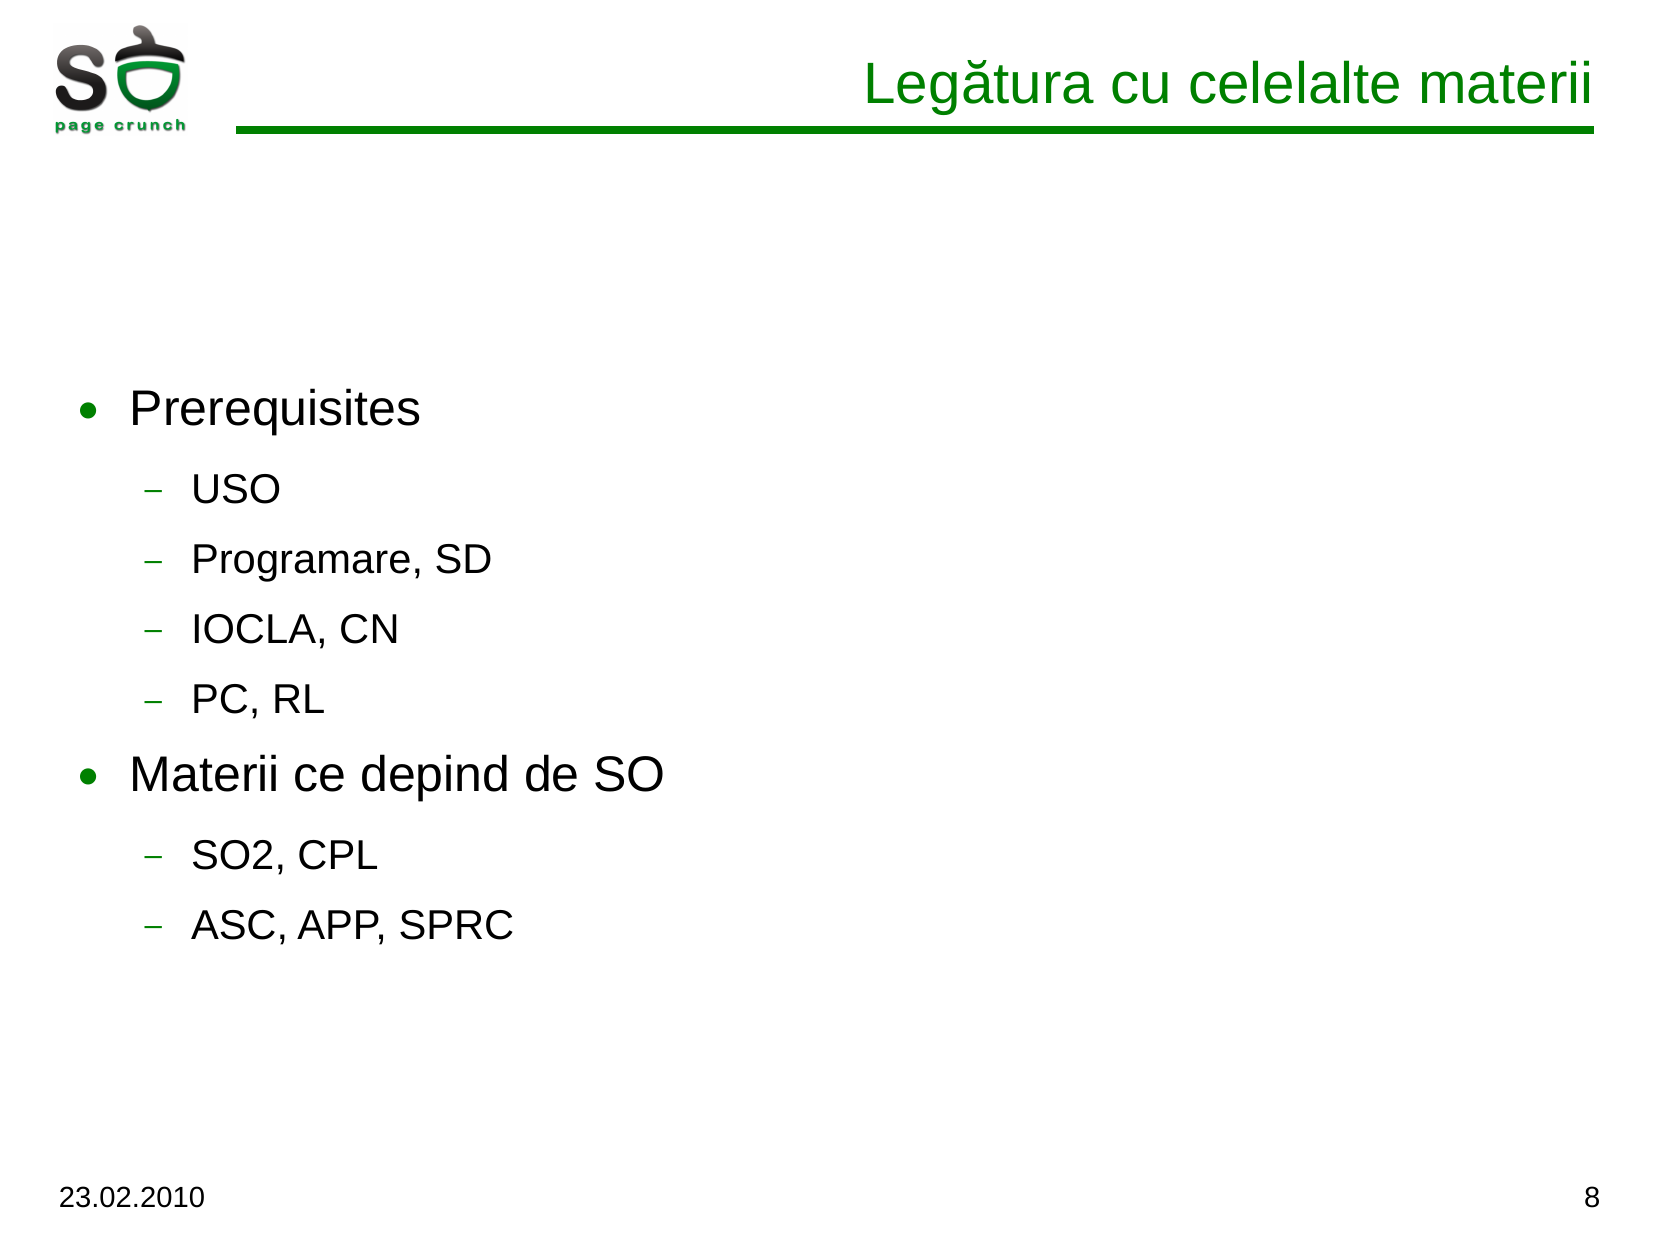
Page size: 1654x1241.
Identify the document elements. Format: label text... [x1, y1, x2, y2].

title Legătura cu celelalte materii [236, 49, 1595, 119]
picture [53, 23, 188, 136]
list Prerequisites USO Programare, SD IOCLA, CN PC, RL Materii ce depind de SO SO2, CPL ASC, APP, SPRC [59, 177, 1595, 1152]
